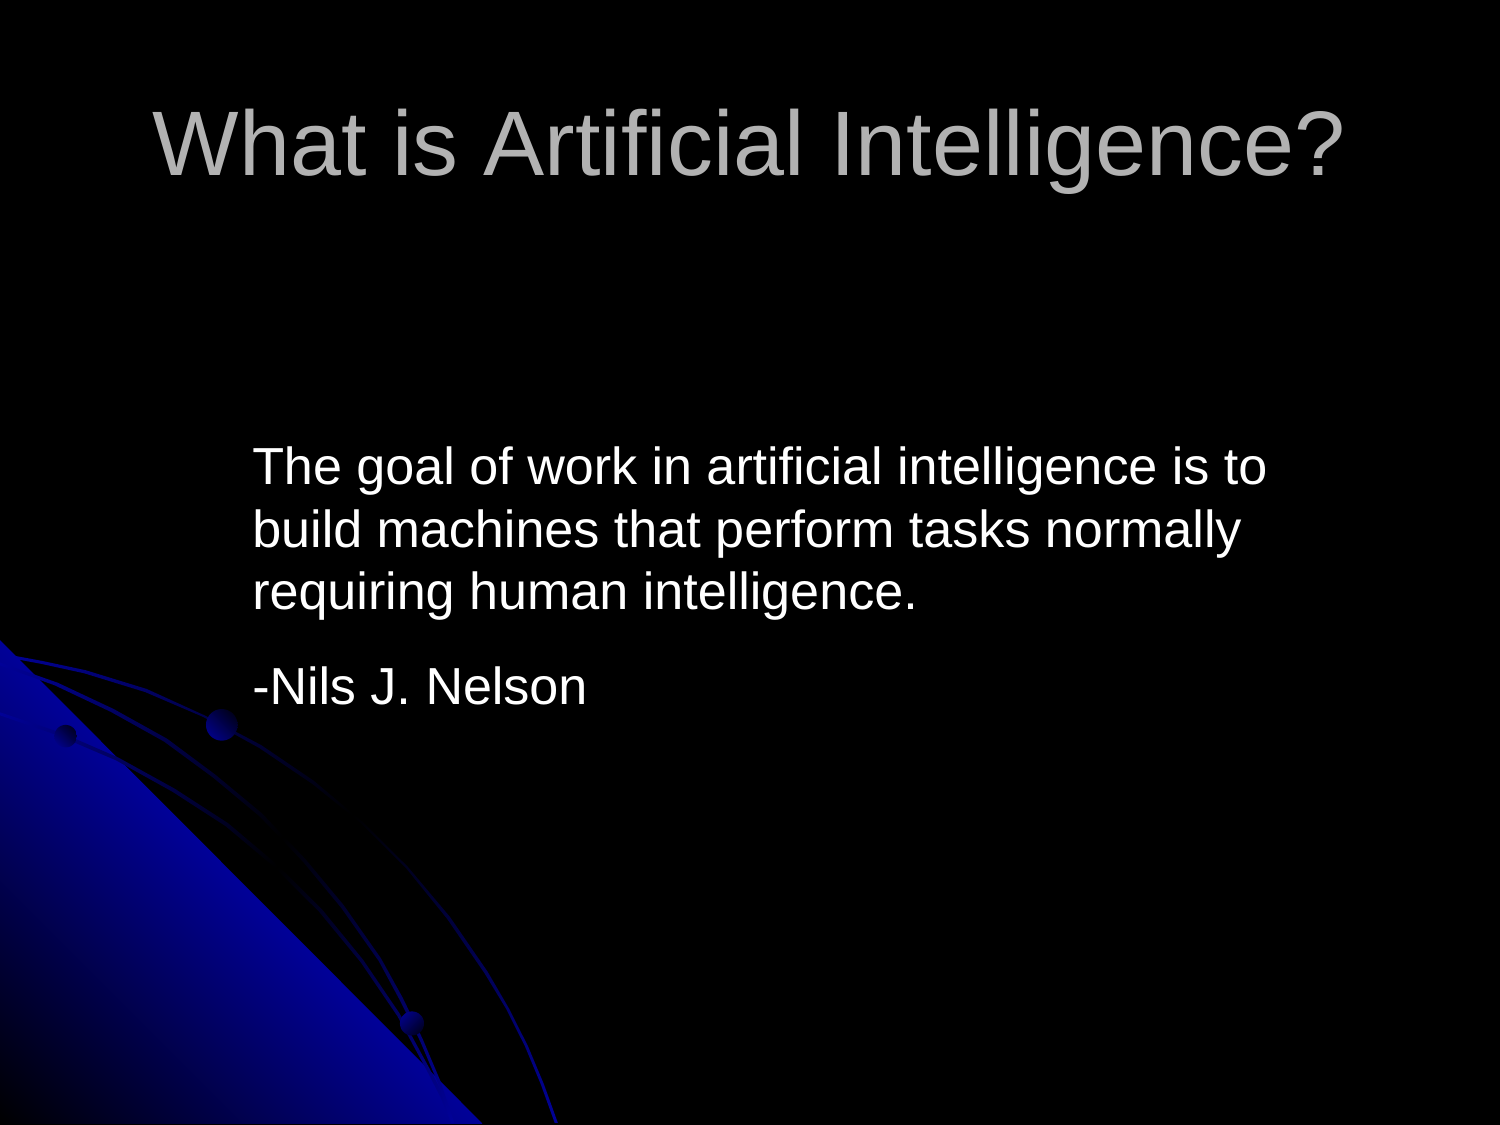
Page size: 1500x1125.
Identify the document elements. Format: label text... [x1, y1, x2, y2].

title What is Artificial Intelligence? [75, 45, 1426, 233]
text_box The goal of work in artificial intelligence is to build machines that perform tasks normally requiring human intelligence. -Nils J. Nelson [237, 425, 1300, 723]
